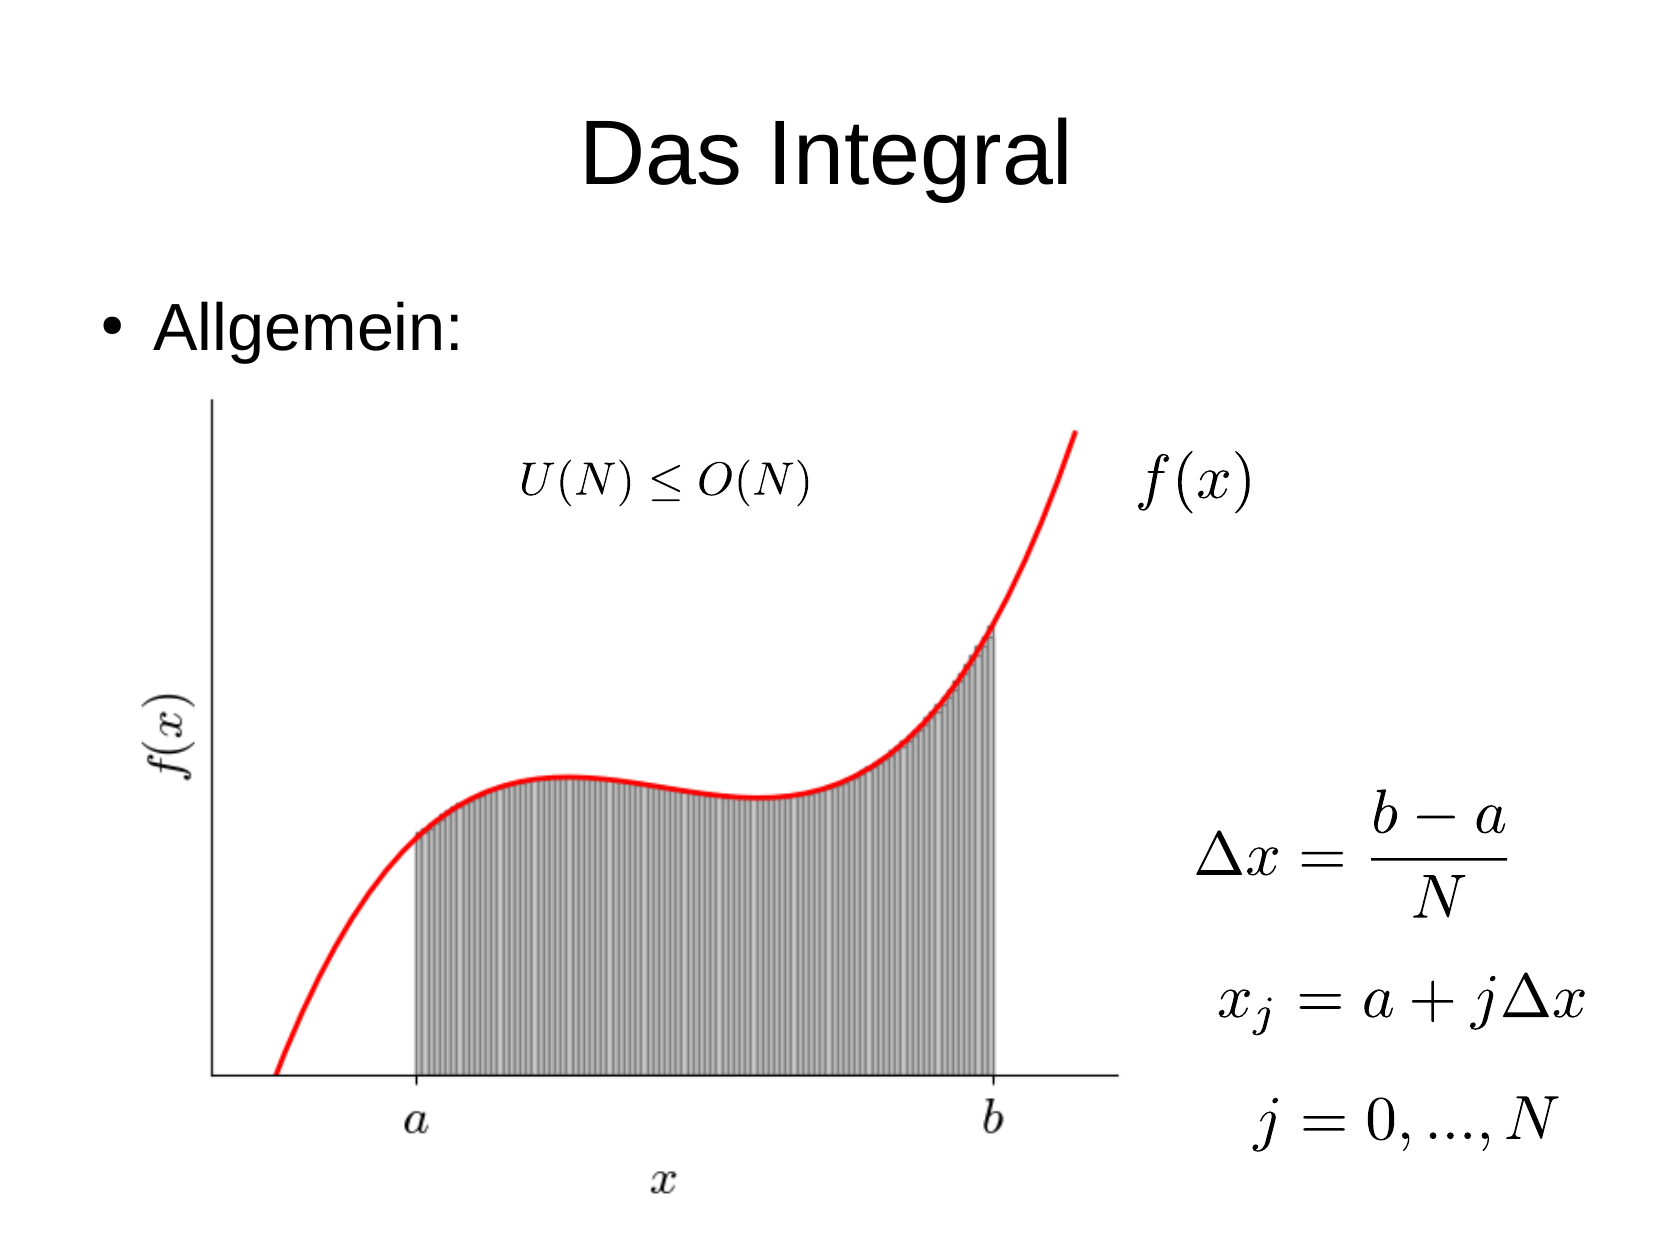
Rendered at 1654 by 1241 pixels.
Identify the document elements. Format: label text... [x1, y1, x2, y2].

list Allgemein: [82, 290, 1571, 1094]
text_box [1193, 789, 1508, 918]
title Das Integral [82, 56, 1571, 250]
text_box [518, 459, 813, 507]
text_box [1216, 972, 1588, 1036]
text_box [1134, 451, 1256, 514]
picture [122, 1094, 1141, 1224]
text_box [1252, 1096, 1561, 1152]
